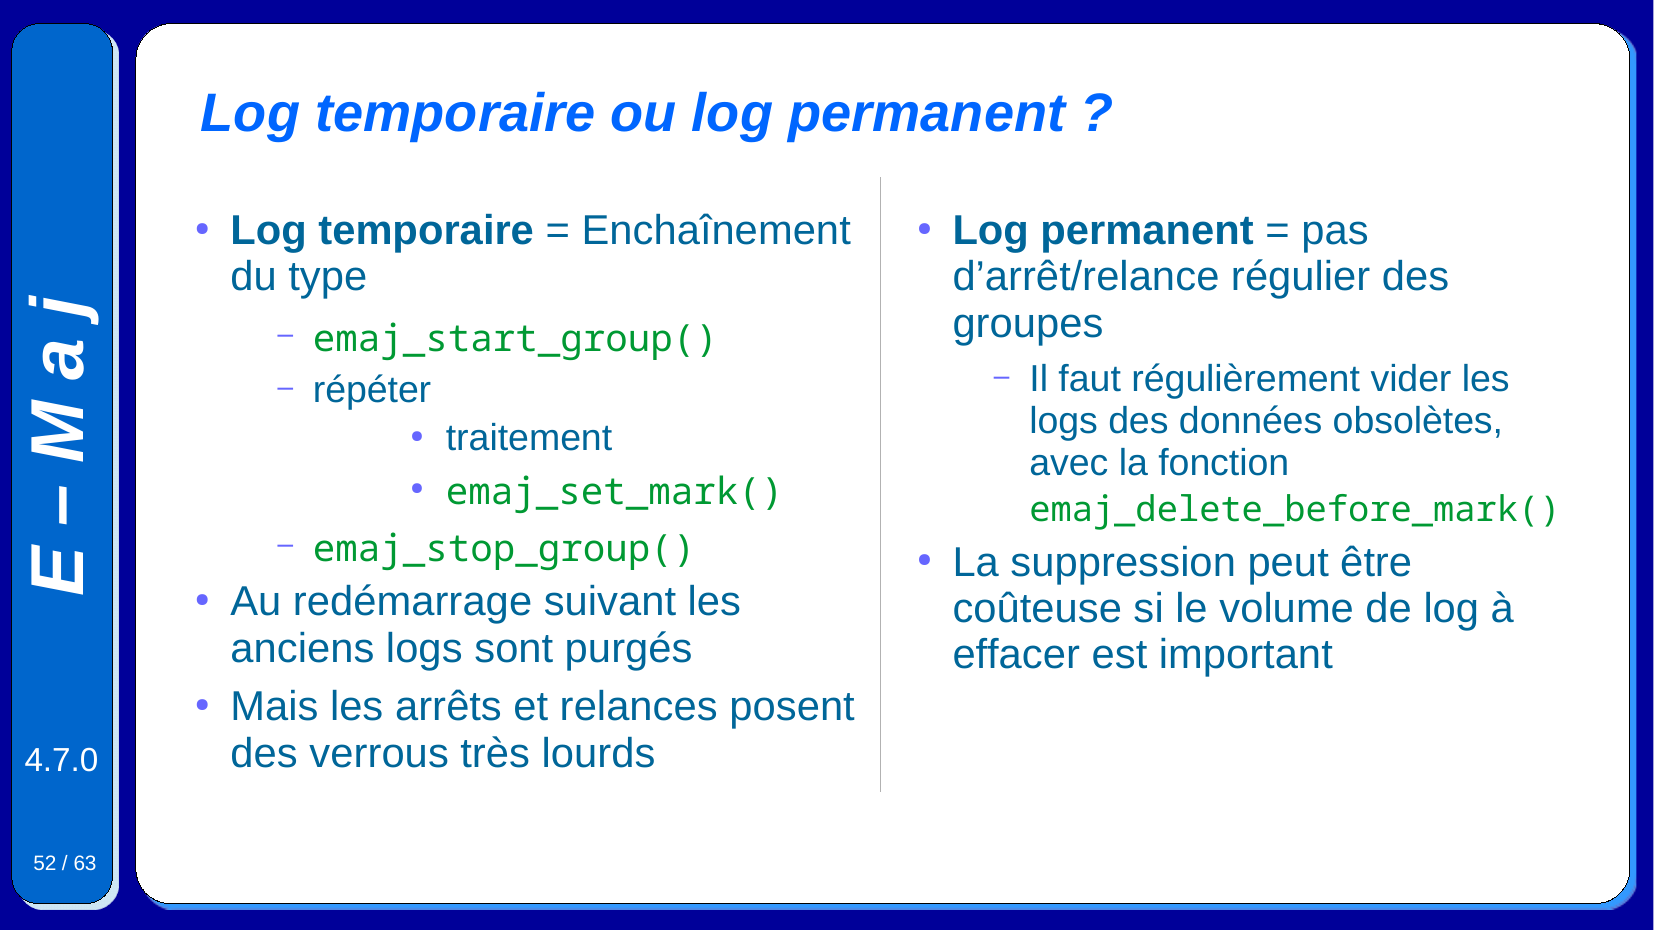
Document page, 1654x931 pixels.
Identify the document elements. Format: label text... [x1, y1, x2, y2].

list Log temporaire = Enchaînement du type emaj_start_group() répéter traitement emaj_set_mark() emaj_stop_group() Au redémarrage suivant les anciens logs sont purgés Mais les arrêts et relances posent des verrous très lourds [177, 206, 865, 827]
list Log permanent = pas d’arrêt/relance régulier des groupes Il faut régulièrement vider les logs des données obsolètes, avec la fonction emaj_delete_before_mark() La suppression peut être coûteuse si le volume de log à effacer est important [899, 206, 1588, 827]
title Log temporaire ou log permanent ? [200, 34, 1575, 191]
